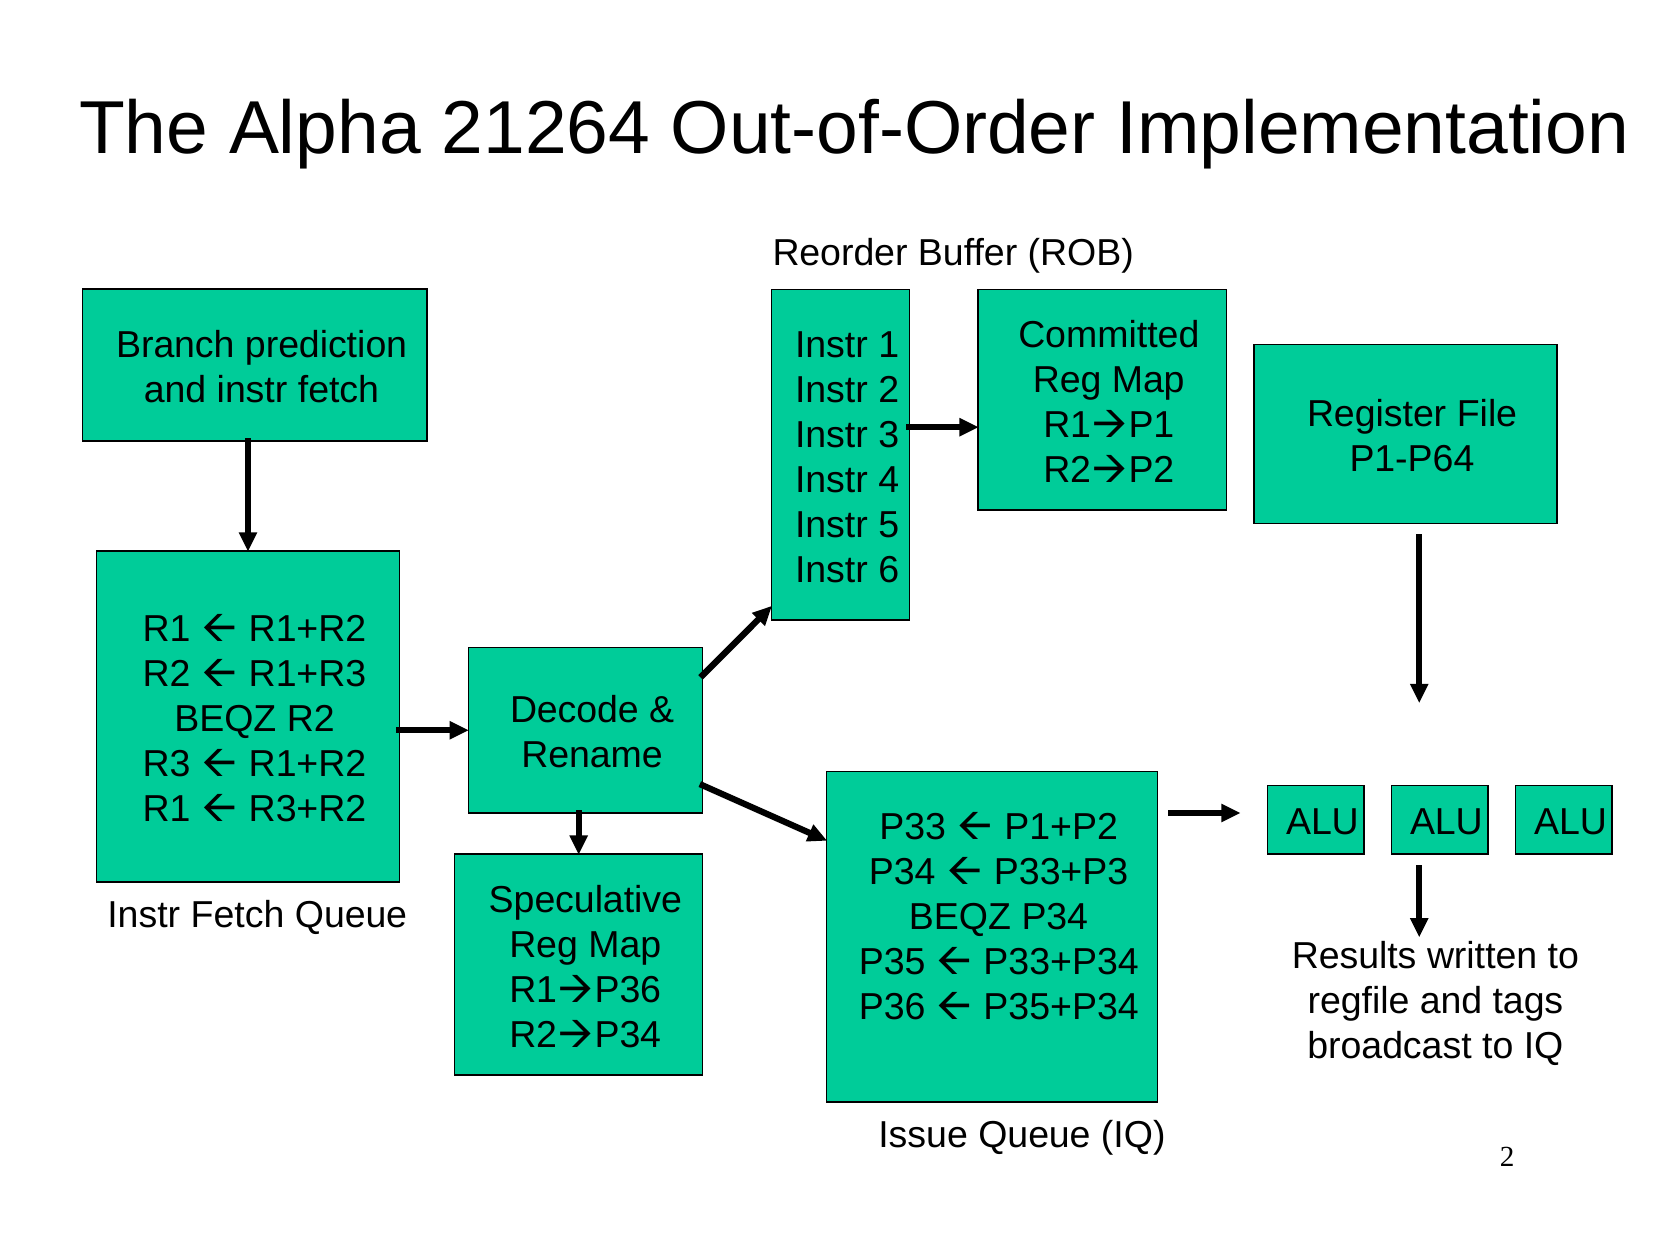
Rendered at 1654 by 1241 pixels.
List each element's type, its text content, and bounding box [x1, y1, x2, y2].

text_box Reorder Buffer (ROB) [744, 220, 1149, 281]
text_box Instr Fetch Queue [79, 881, 423, 943]
text_box P33  P1+P2 P34  P33+P3 BEQZ P34 P35  P33+P34 P36  P35+P34 [826, 771, 1158, 1103]
text_box Branch prediction and instr fetch [82, 289, 428, 441]
text_box The Alpha 21264 Out-of-Order Implementation [64, 71, 1646, 177]
text_box ALU [1391, 785, 1489, 855]
text_box Speculative Reg Map R1P36 R2P34 [454, 854, 703, 1075]
text_box Instr 1 Instr 2 Instr 3 Instr 4 Instr 5 Instr 6 [771, 289, 910, 621]
text_box Register File P1-P64 [1253, 344, 1557, 524]
text_box Committed Reg Map R1P1 R2P2 [978, 289, 1227, 510]
text_box ALU [1515, 785, 1613, 855]
text_box Decode & Rename [468, 647, 703, 813]
text_box R1  R1+R2 R2  R1+R3 BEQZ R2 R3  R1+R2 R1  R3+R2 [96, 551, 400, 881]
text_box ALU [1267, 785, 1365, 855]
text_box Issue Queue (IQ) [850, 1102, 1181, 1163]
text_box <number> [1184, 1129, 1530, 1213]
text_box Results written to regfile and tags broadcast to IQ [1263, 923, 1595, 1074]
